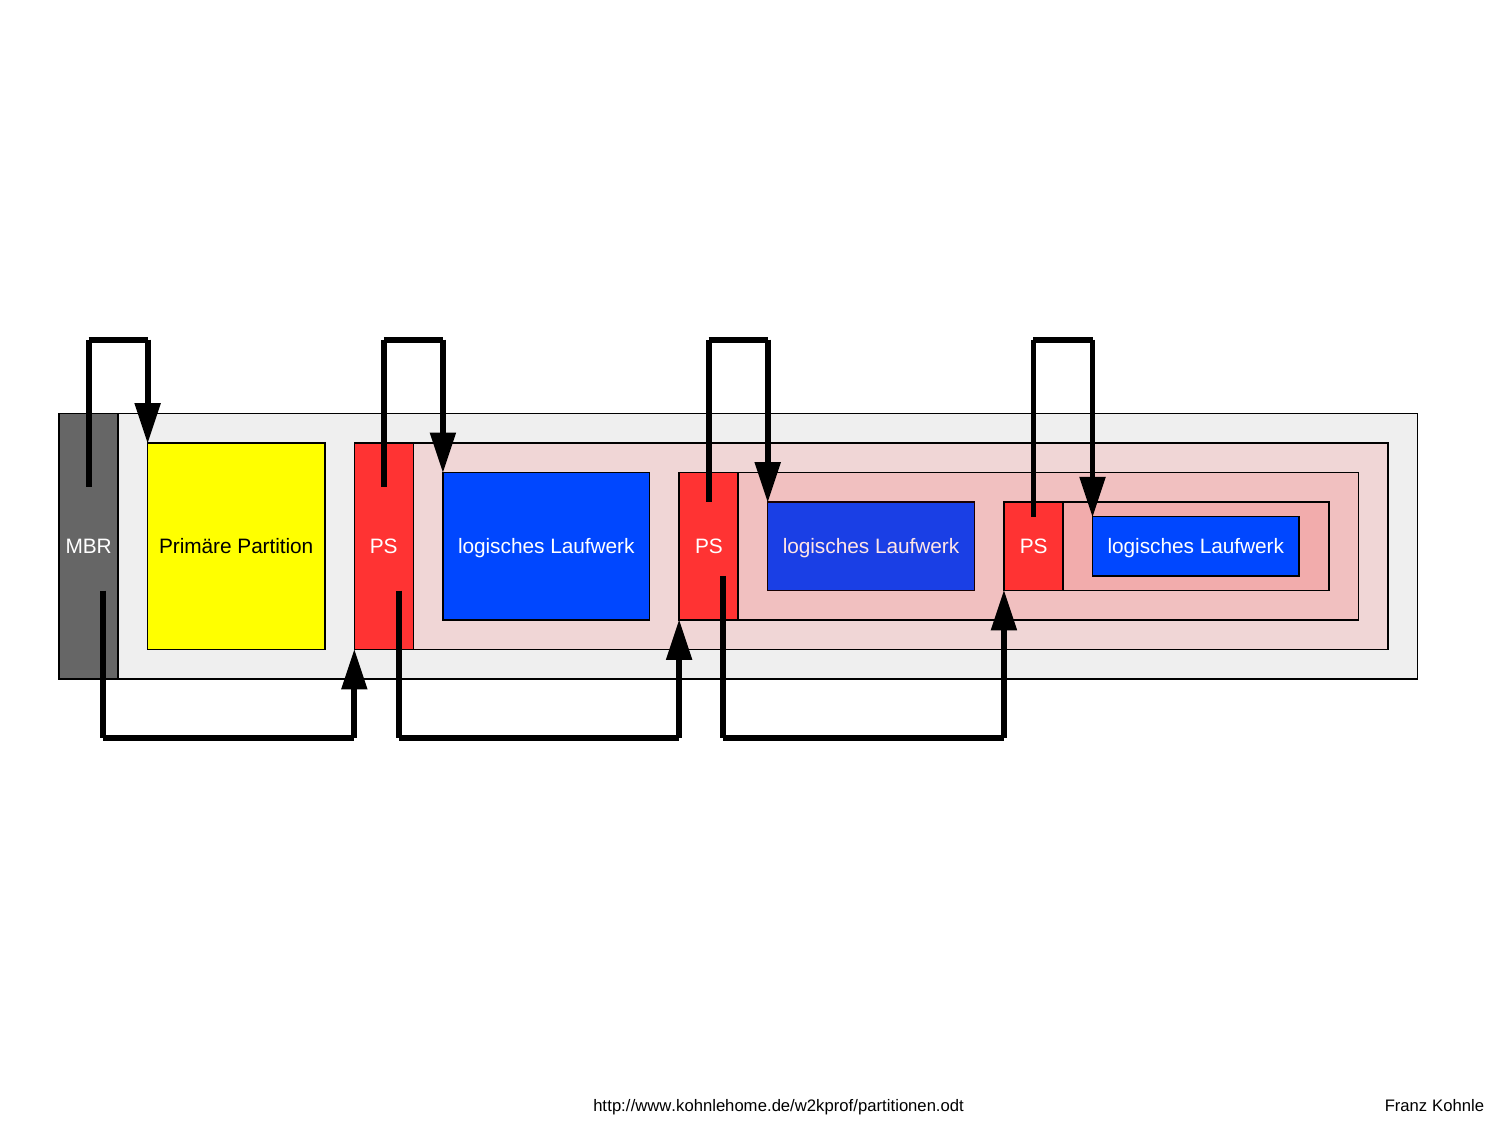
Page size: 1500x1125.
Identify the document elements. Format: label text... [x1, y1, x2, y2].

text_box PS [679, 472, 738, 621]
text_box [355, 650, 396, 680]
text_box logisches Laufwerk [442, 472, 650, 621]
text_box [119, 413, 381, 680]
text_box logisches Laufwerk [1092, 516, 1300, 576]
text_box PS [354, 442, 414, 650]
text_box [712, 413, 1031, 680]
text_box PS [1003, 501, 1063, 591]
text_box Primäre Partition [147, 442, 325, 650]
text_box http://www.kohnlehome.de/w2kprof/partitionen.odt [578, 1088, 980, 1123]
text_box MBR [59, 413, 119, 680]
text_box [1005, 413, 1418, 680]
text_box [387, 413, 706, 680]
text_box [680, 621, 720, 680]
text_box Franz Kohnle [1370, 1088, 1500, 1123]
